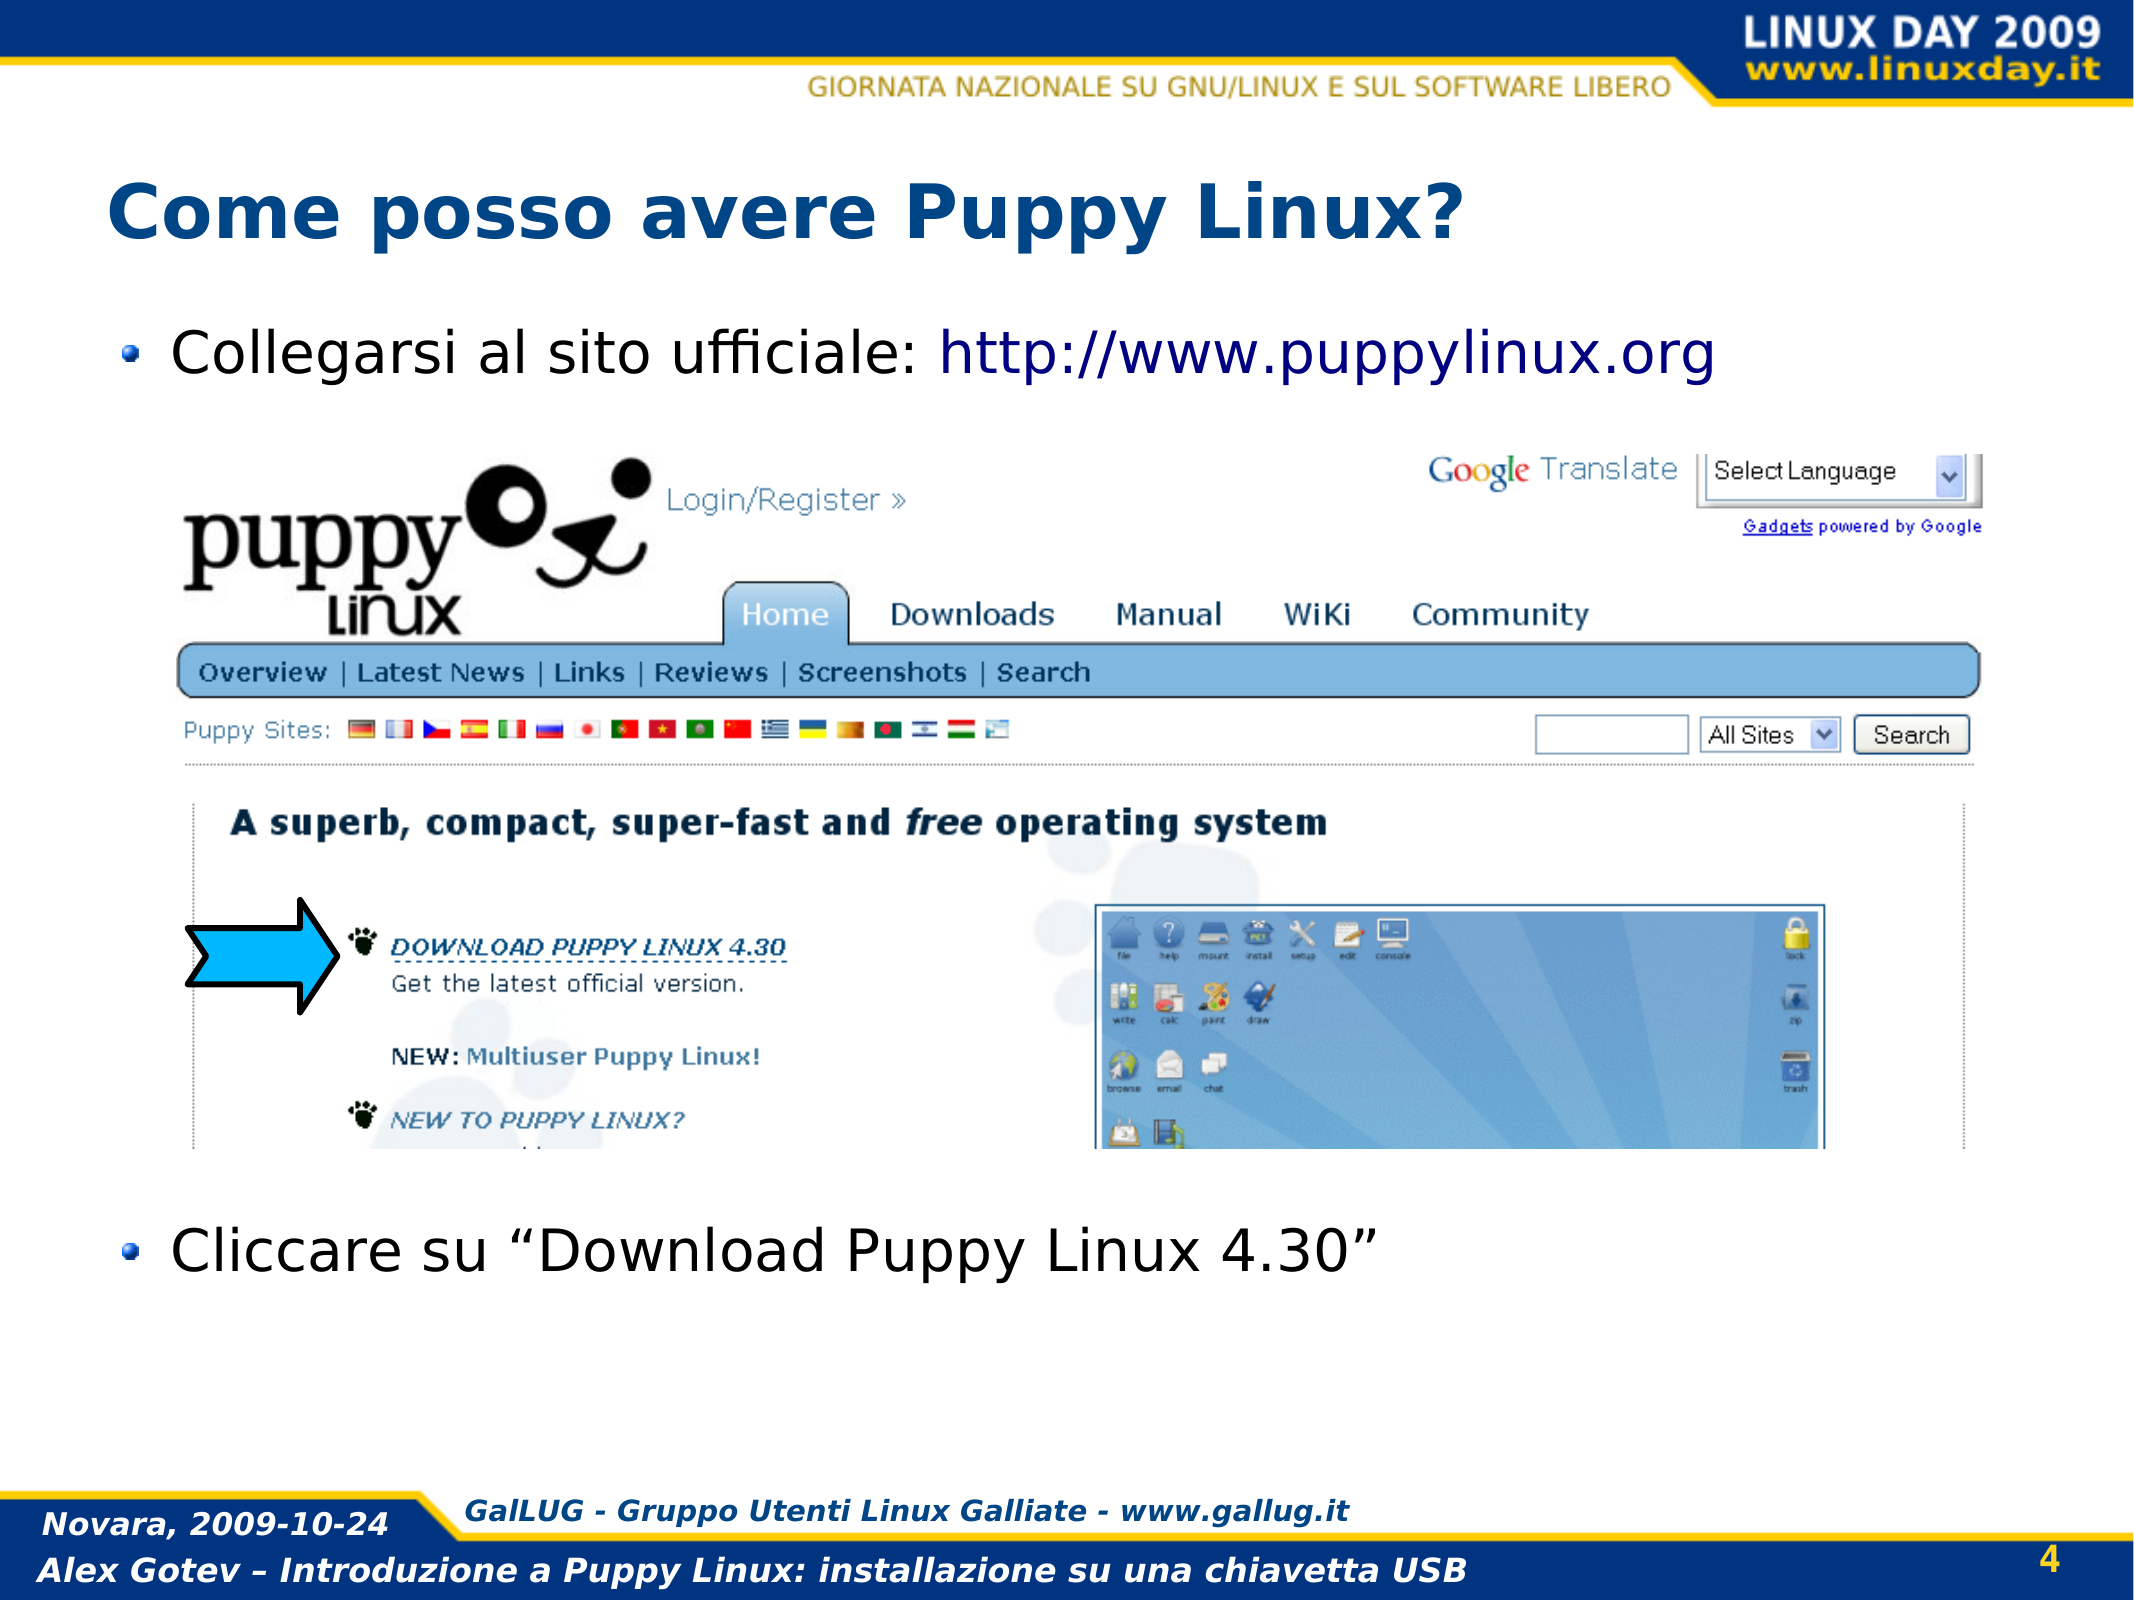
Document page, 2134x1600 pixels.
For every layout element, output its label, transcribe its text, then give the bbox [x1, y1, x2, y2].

list Cliccare su “Download Puppy Linux 4.30” [106, 1217, 2027, 1311]
text_box [187, 899, 338, 1013]
list Collegarsi al sito ufficiale: http://www.puppylinux.org [106, 319, 2027, 413]
picture [0, 0, 2134, 1600]
title Come posso avere Puppy Linux? [106, 159, 2080, 267]
